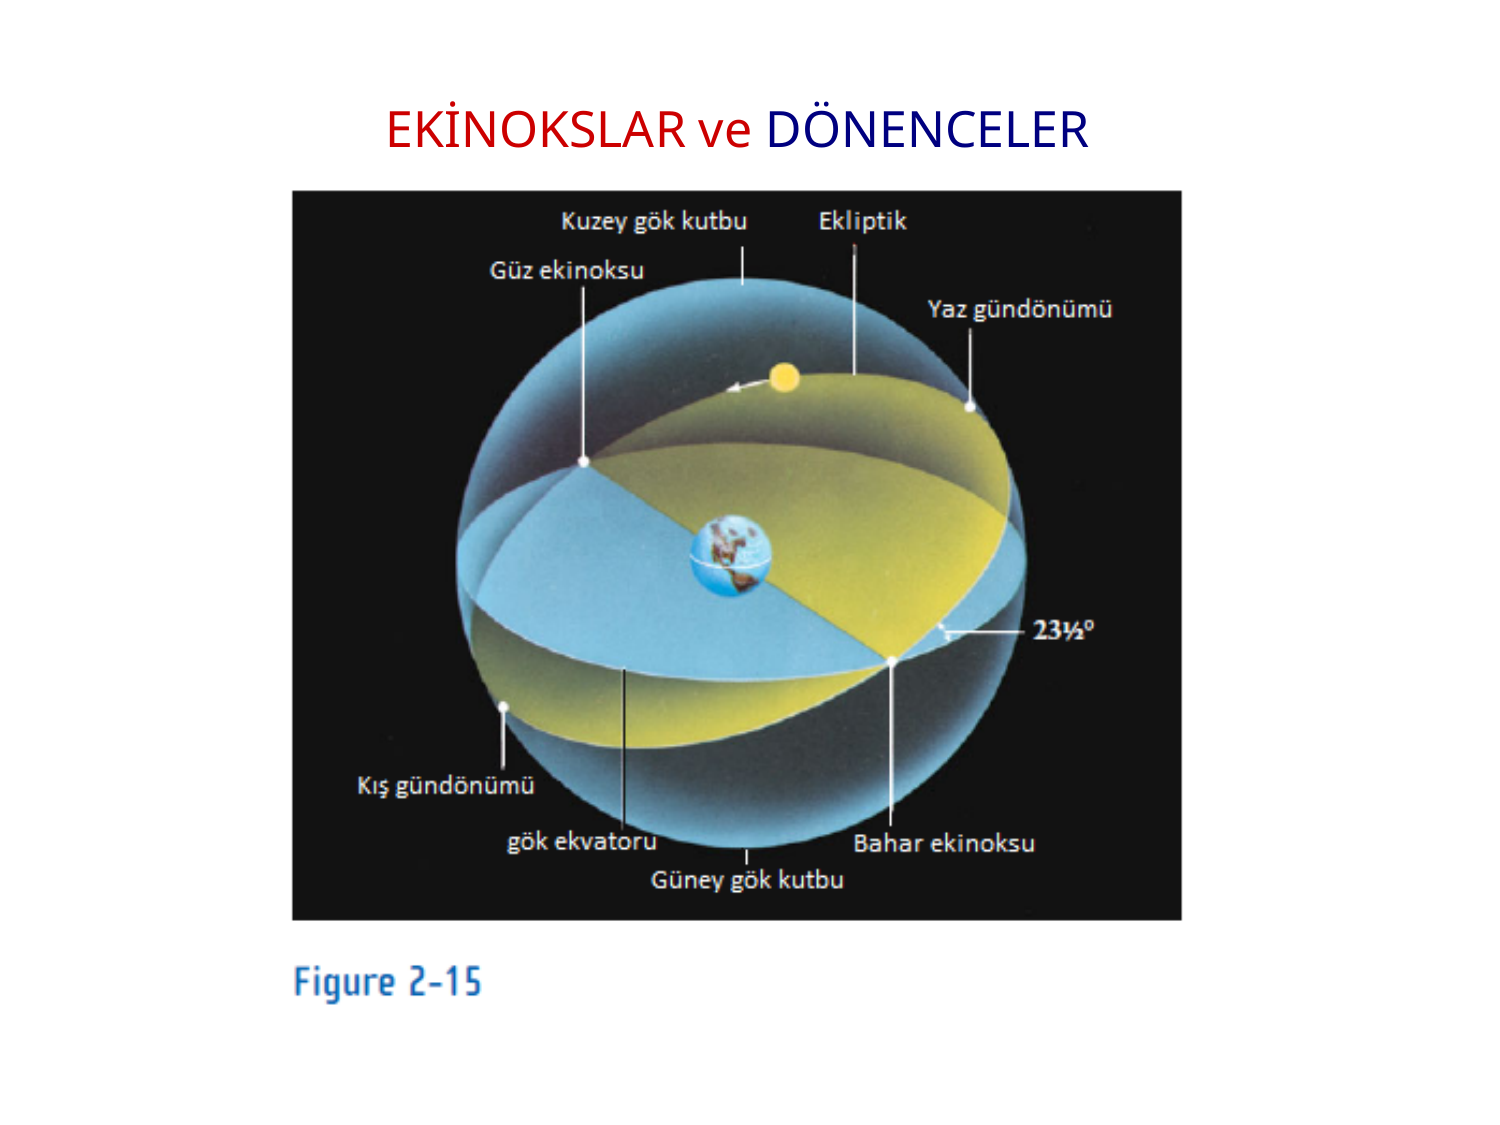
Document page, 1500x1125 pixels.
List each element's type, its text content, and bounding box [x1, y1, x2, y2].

text_box EKİNOKSLAR ve DÖNENCELER [289, 89, 1186, 169]
picture [280, 172, 1193, 1009]
